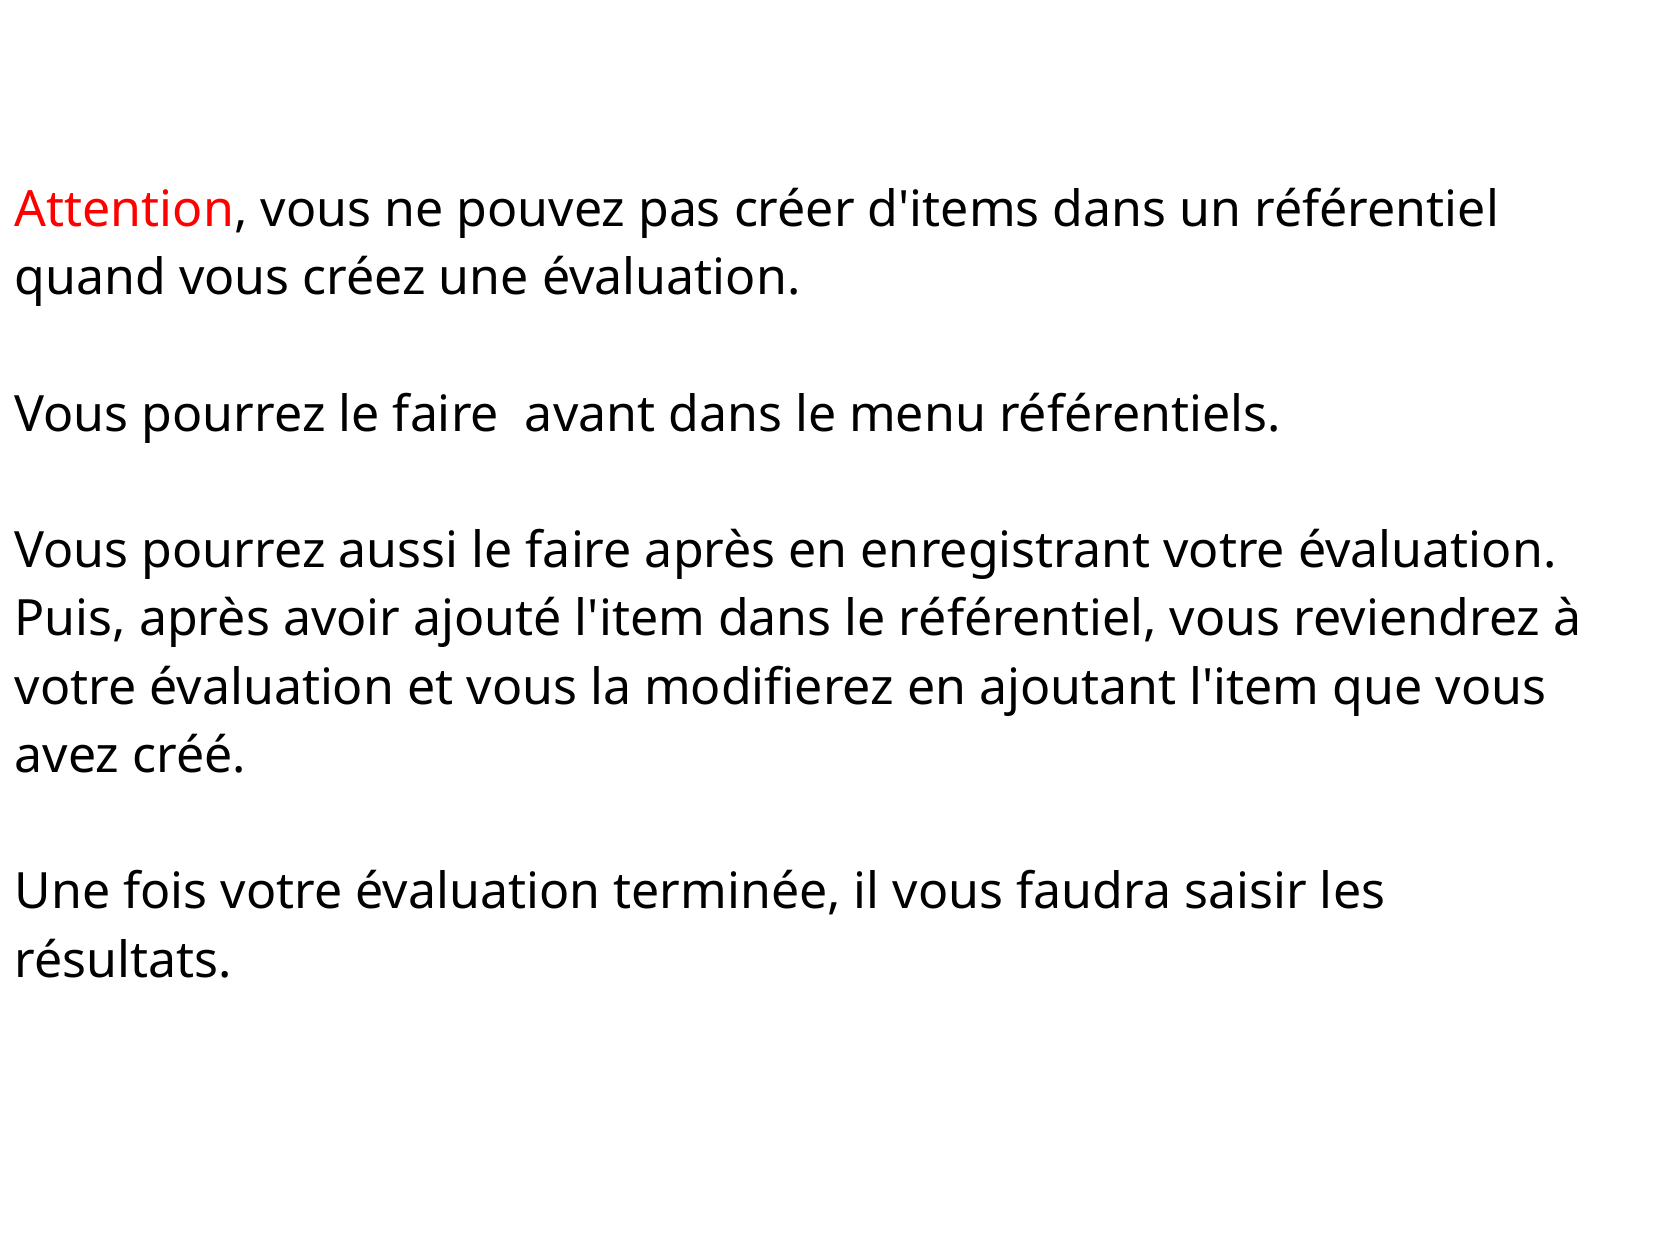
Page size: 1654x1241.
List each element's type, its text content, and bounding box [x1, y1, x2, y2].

text_box Attention, vous ne pouvez pas créer d'items dans un référentiel quand vous créez une évaluation. Vous pourrez le faire avant dans le menu référentiels. Vous pourrez aussi le faire après en enregistrant votre évaluation. Puis, après avoir ajouté l'item dans le référentiel, vous reviendrez à votre évaluation et vous la modifierez en ajoutant l'item que vous avez créé. Une fois votre évaluation terminée, il vous faudra saisir les résultats. [0, 165, 1611, 1018]
